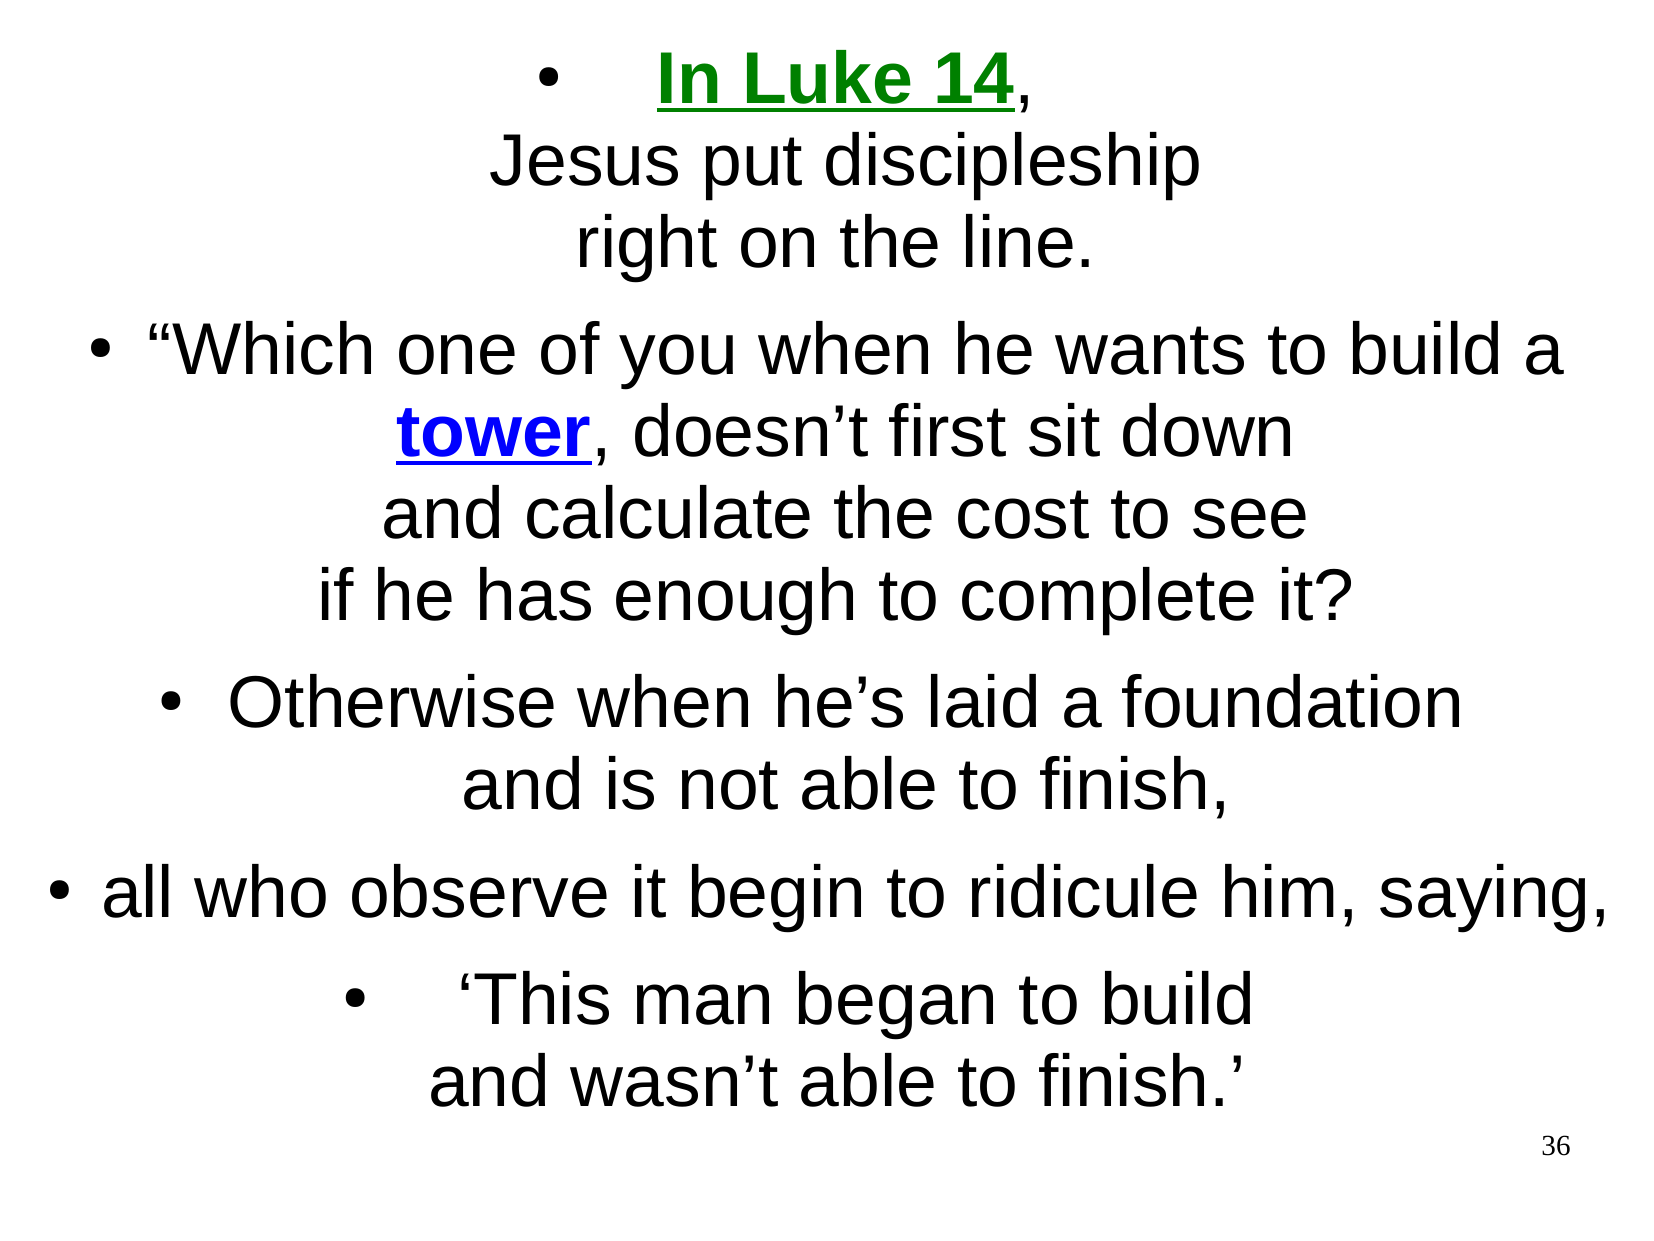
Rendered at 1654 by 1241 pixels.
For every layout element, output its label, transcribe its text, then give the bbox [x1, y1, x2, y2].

list In Luke 14, Jesus put discipleship right on the line. “Which one of you when he wants to build a tower, doesn’t first sit down and calculate the cost to see if he has enough to complete it? Otherwise when he’s laid a foundation and is not able to finish, all who observe it begin to ridicule him, saying, ‘This man began to build and wasn’t able to finish.’ [37, 37, 1613, 1201]
